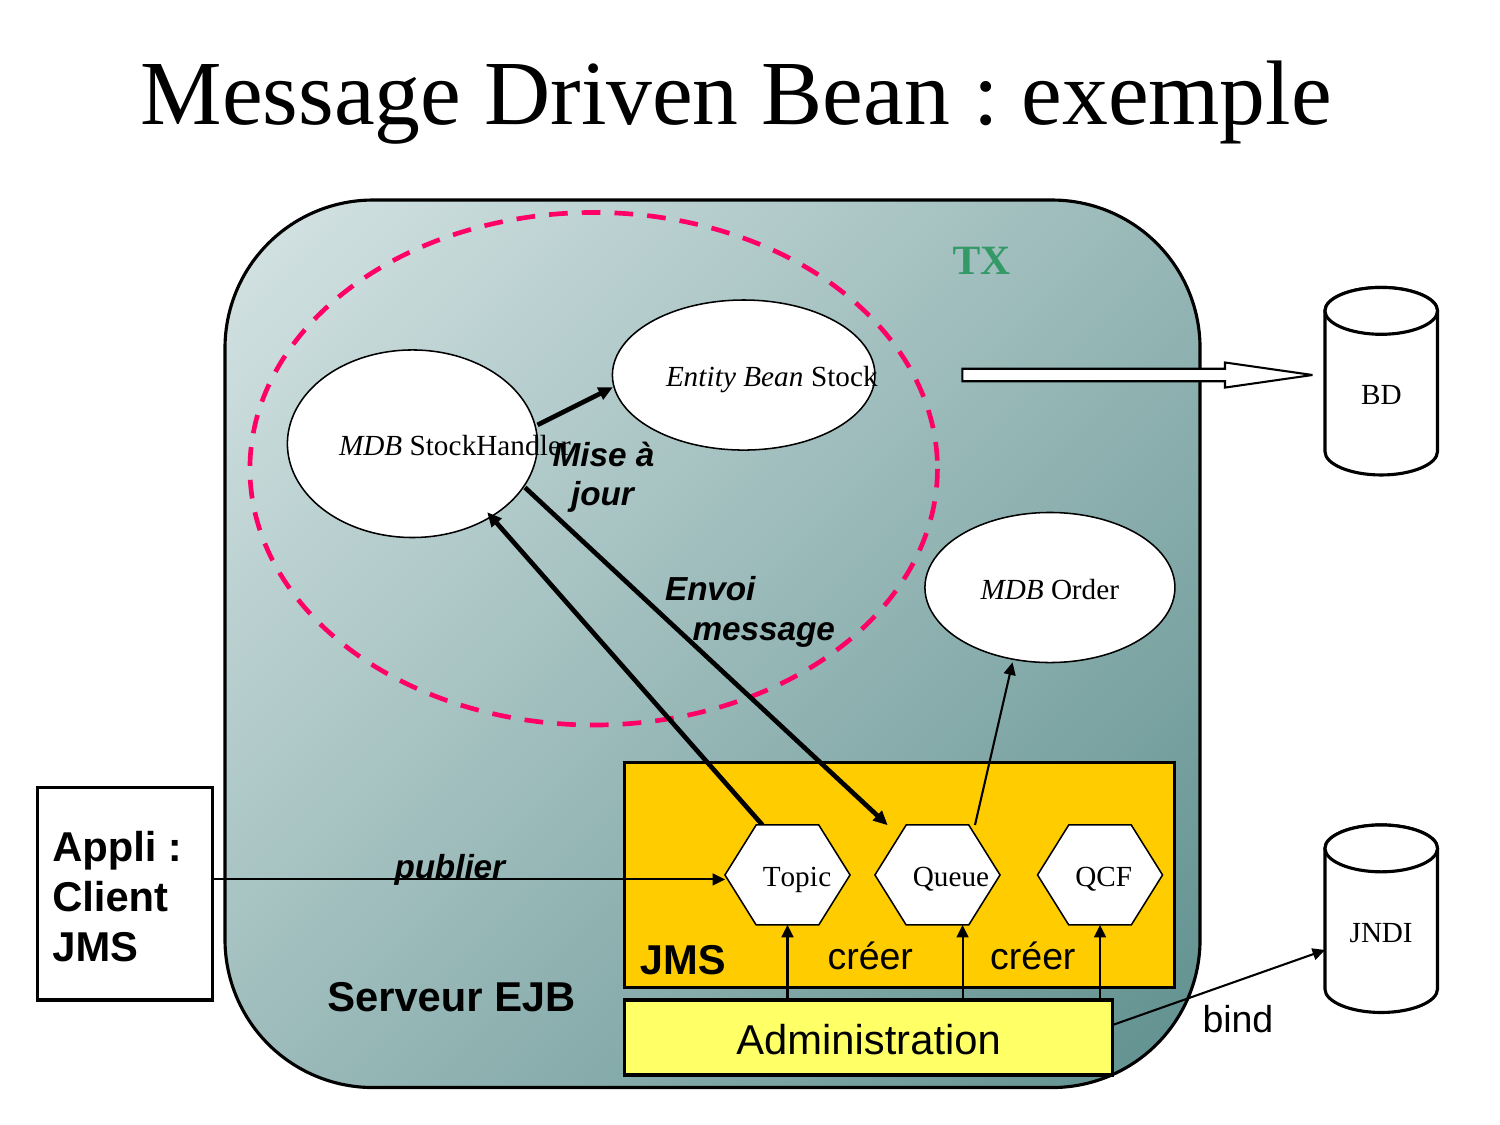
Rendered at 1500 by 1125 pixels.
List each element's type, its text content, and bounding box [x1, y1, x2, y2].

text_box [1113, 1001, 1187, 1075]
text_box [225, 200, 1313, 1088]
text_box BD [1324, 312, 1438, 475]
text_box publier [379, 837, 521, 893]
text_box QCF [1037, 824, 1163, 925]
title Message Driven Bean : exemple [99, 0, 1375, 188]
text_box MDB Order [924, 512, 1175, 663]
text_box Mise à jour [537, 424, 670, 521]
text_box Appli : Client JMS [37, 812, 198, 978]
text_box Entity Bean Stock [612, 299, 875, 451]
text_box [789, 925, 962, 999]
text_box créer [812, 924, 928, 986]
text_box Envoi message [650, 559, 850, 656]
text_box Topic [724, 824, 851, 925]
text_box Serveur EJB [312, 962, 591, 1028]
text_box TX [937, 224, 1026, 291]
text_box [37, 787, 213, 1000]
text_box [525, 458, 537, 494]
text_box créer [975, 924, 1091, 986]
text_box MDB StockHandler [287, 349, 537, 538]
text_box JMS [625, 924, 741, 991]
text_box Queue [874, 824, 1001, 925]
text_box Administration [624, 999, 1113, 1075]
text_box JNDI [1324, 849, 1438, 1013]
text_box bind [1187, 987, 1289, 1048]
